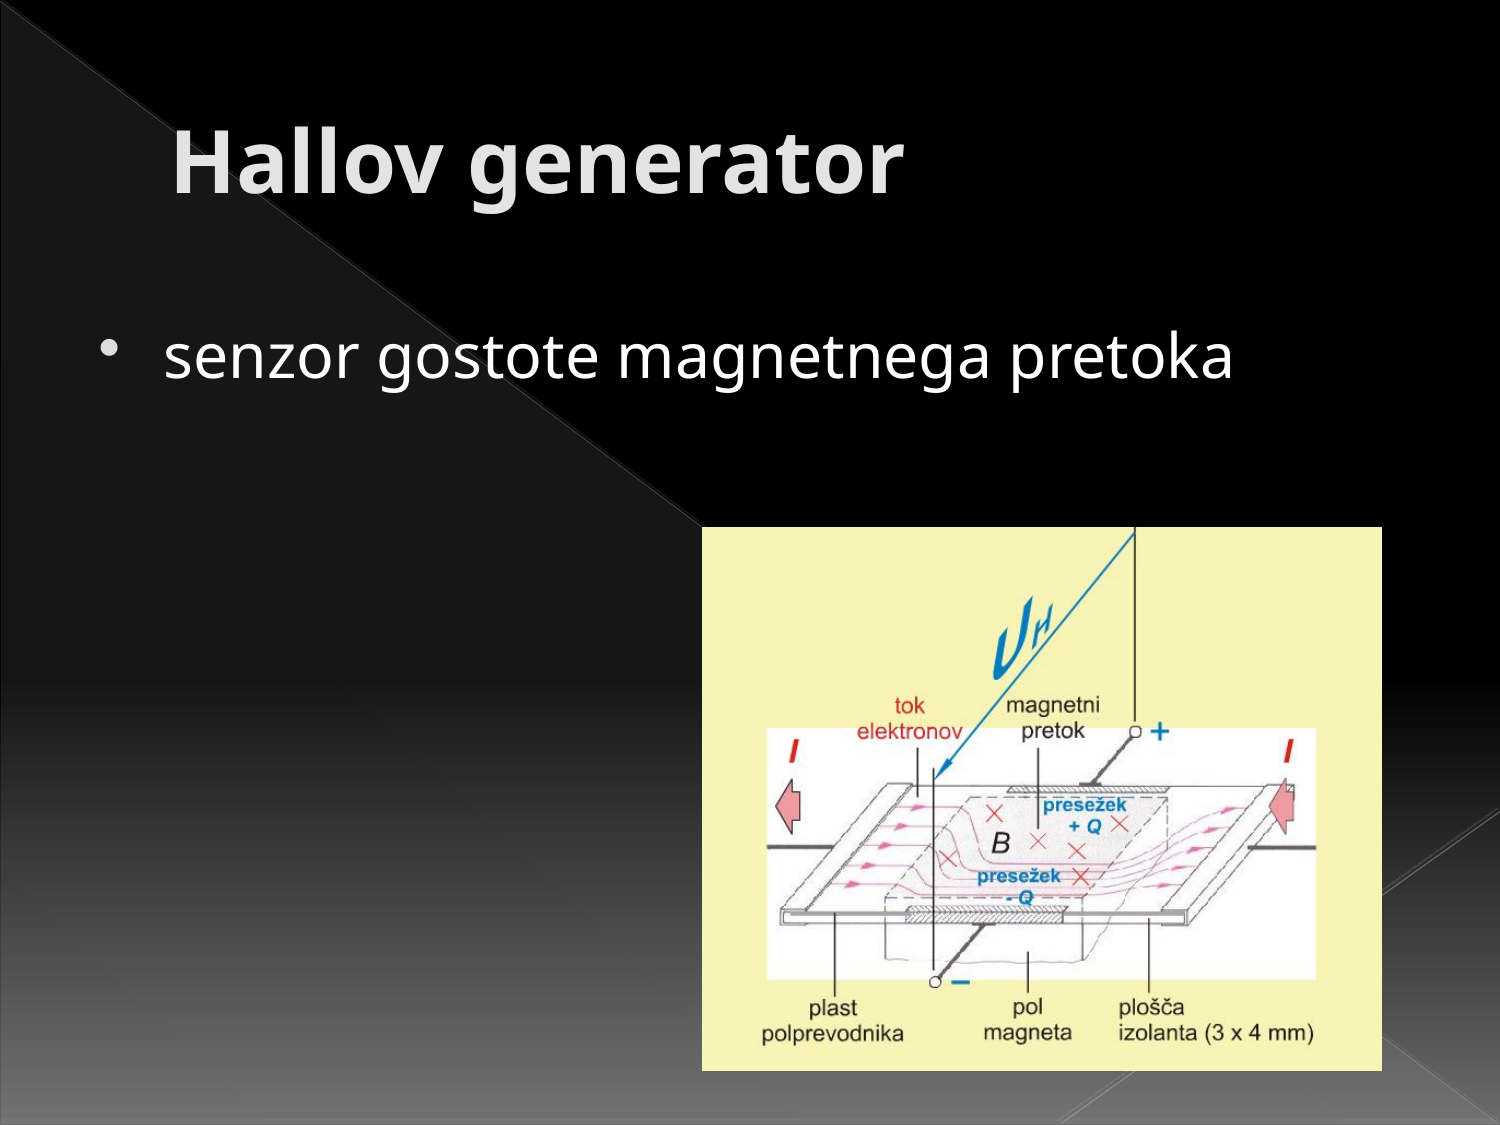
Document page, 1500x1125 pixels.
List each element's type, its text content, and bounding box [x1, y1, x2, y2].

picture [702, 527, 1382, 1071]
title Hallov generator [75, 43, 1425, 274]
list senzor gostote magnetnega pretoka [75, 308, 1425, 1059]
